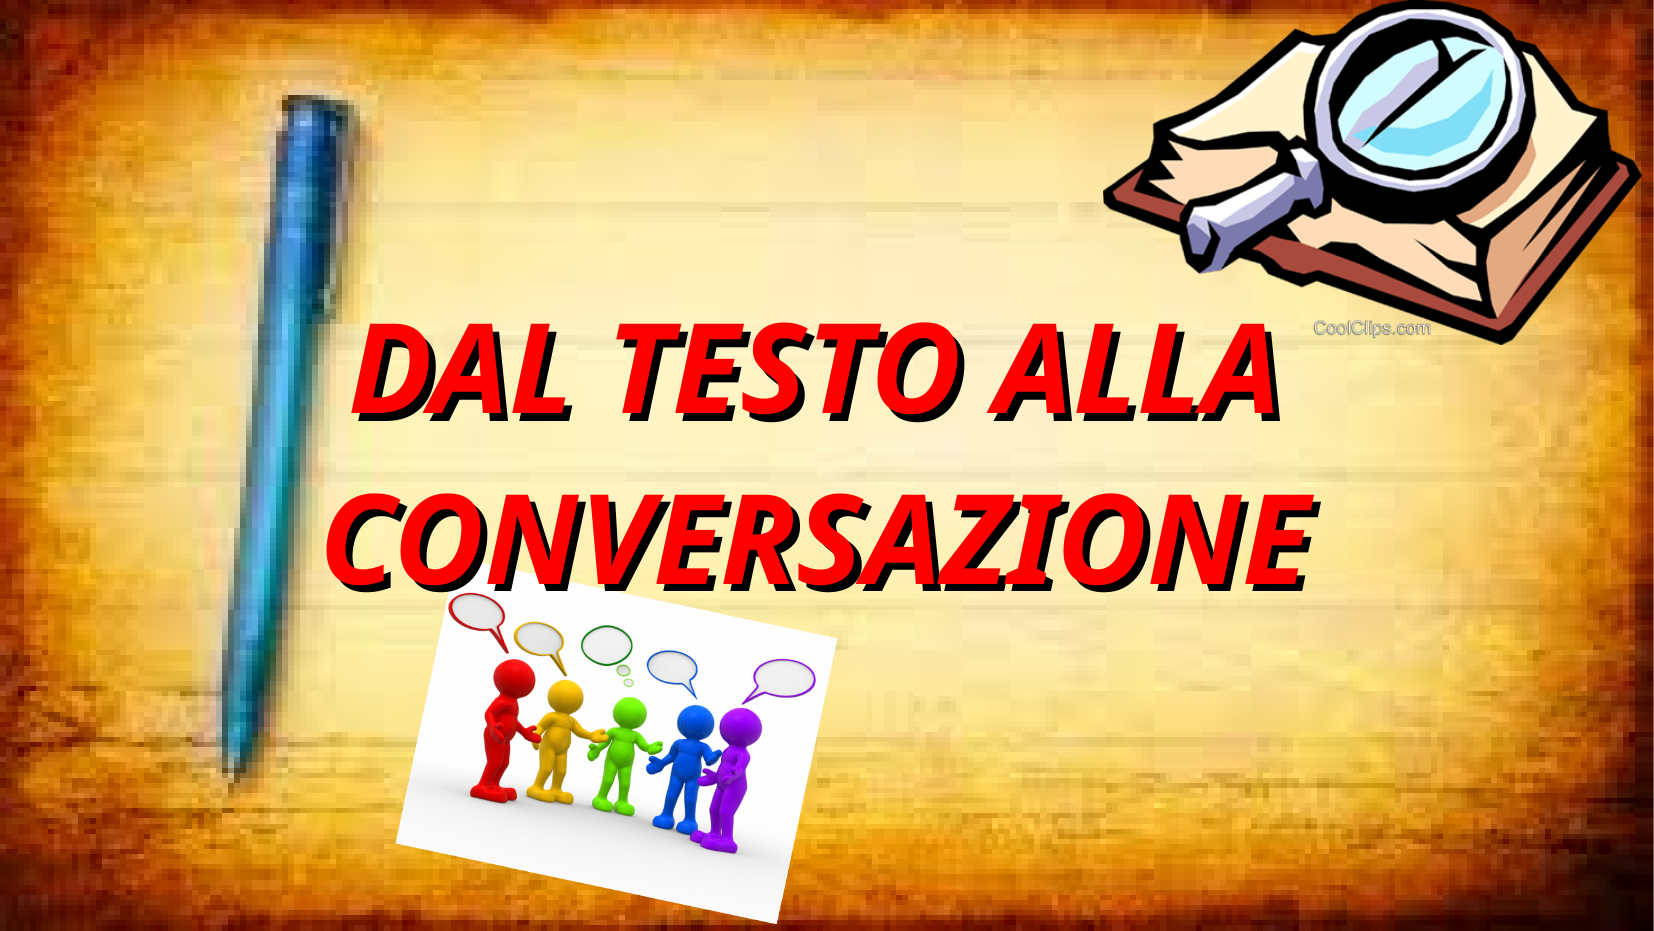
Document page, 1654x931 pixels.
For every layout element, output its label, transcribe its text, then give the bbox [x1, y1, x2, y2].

subtitle DAL TESTO ALLA CONVERSAZIONE [70, 181, 1559, 721]
picture [0, 0, 1654, 931]
